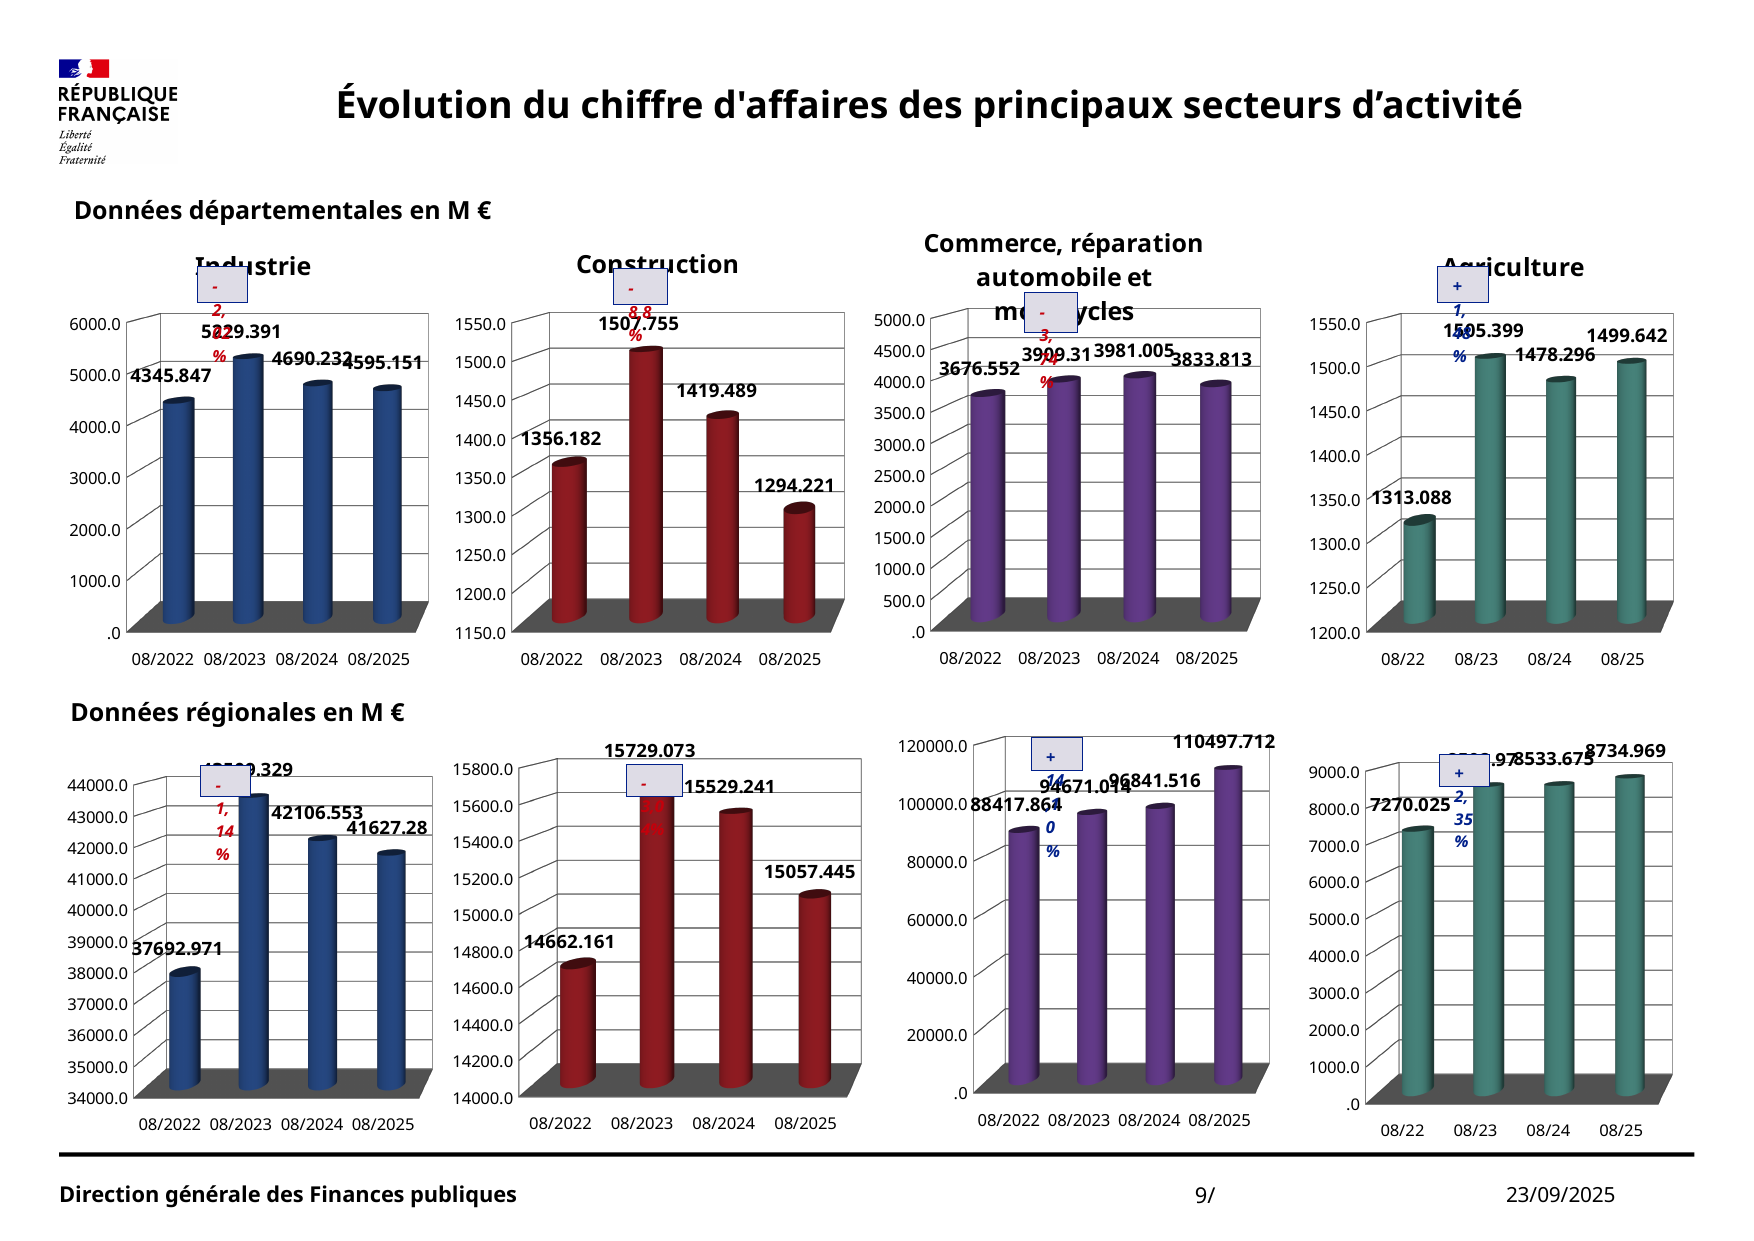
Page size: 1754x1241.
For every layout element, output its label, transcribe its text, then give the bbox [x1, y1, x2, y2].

chart [59, 738, 872, 1143]
chart [442, 236, 857, 680]
chart [1299, 236, 1684, 680]
text_box Données régionales en M € [55, 687, 680, 739]
chart [1299, 738, 1683, 1149]
title Évolution du chiffre d'affaires des principaux secteurs d’activité [206, 59, 1654, 148]
chart [888, 725, 1279, 1140]
chart [871, 217, 1270, 709]
text_box Données départementales en M € [59, 185, 683, 237]
chart [59, 236, 439, 680]
